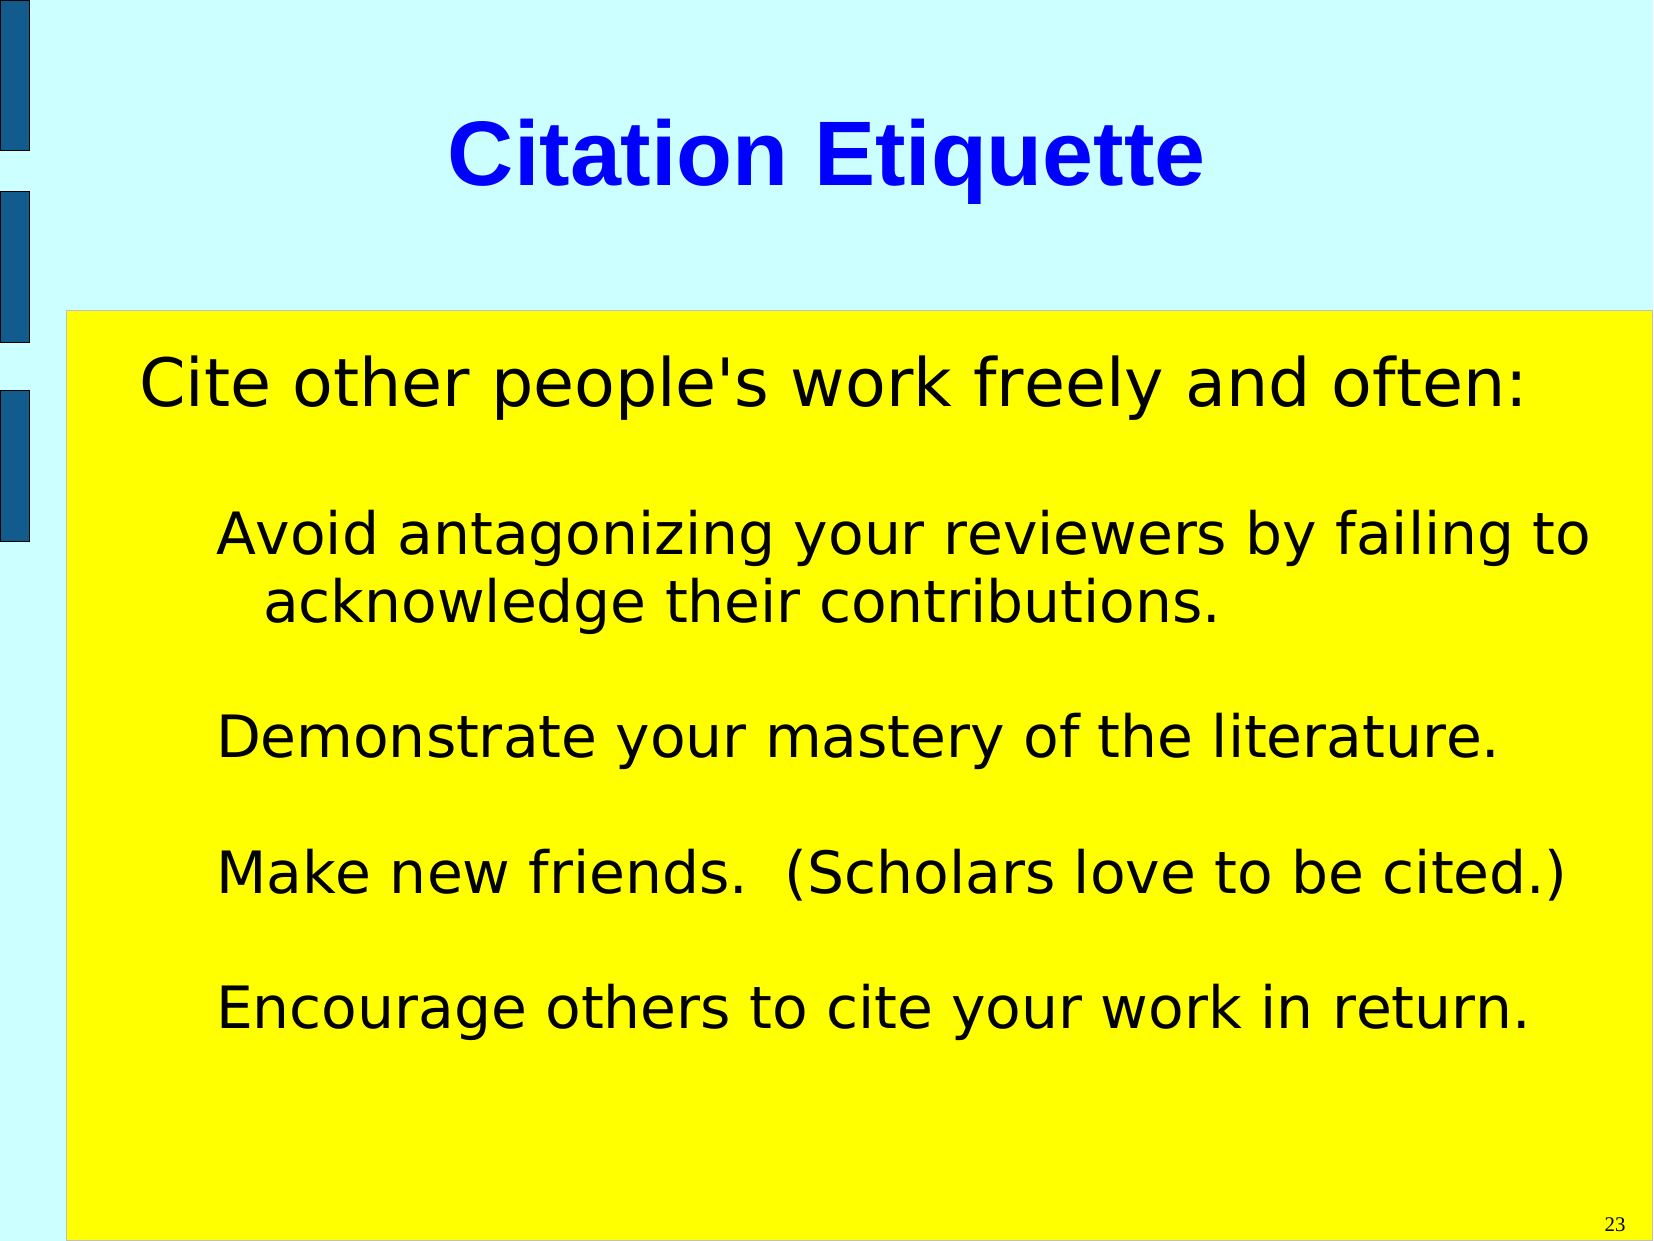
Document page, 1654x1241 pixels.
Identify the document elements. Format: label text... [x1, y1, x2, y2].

title Citation Etiquette [121, 49, 1534, 258]
list Cite other people's work freely and often: Avoid antagonizing your reviewers by failing to acknowledge their contributions. Demonstrate your mastery of the literature. Make new friends. (Scholars love to be cited.) Encourage others to cite your work in return. [121, 344, 1597, 1127]
